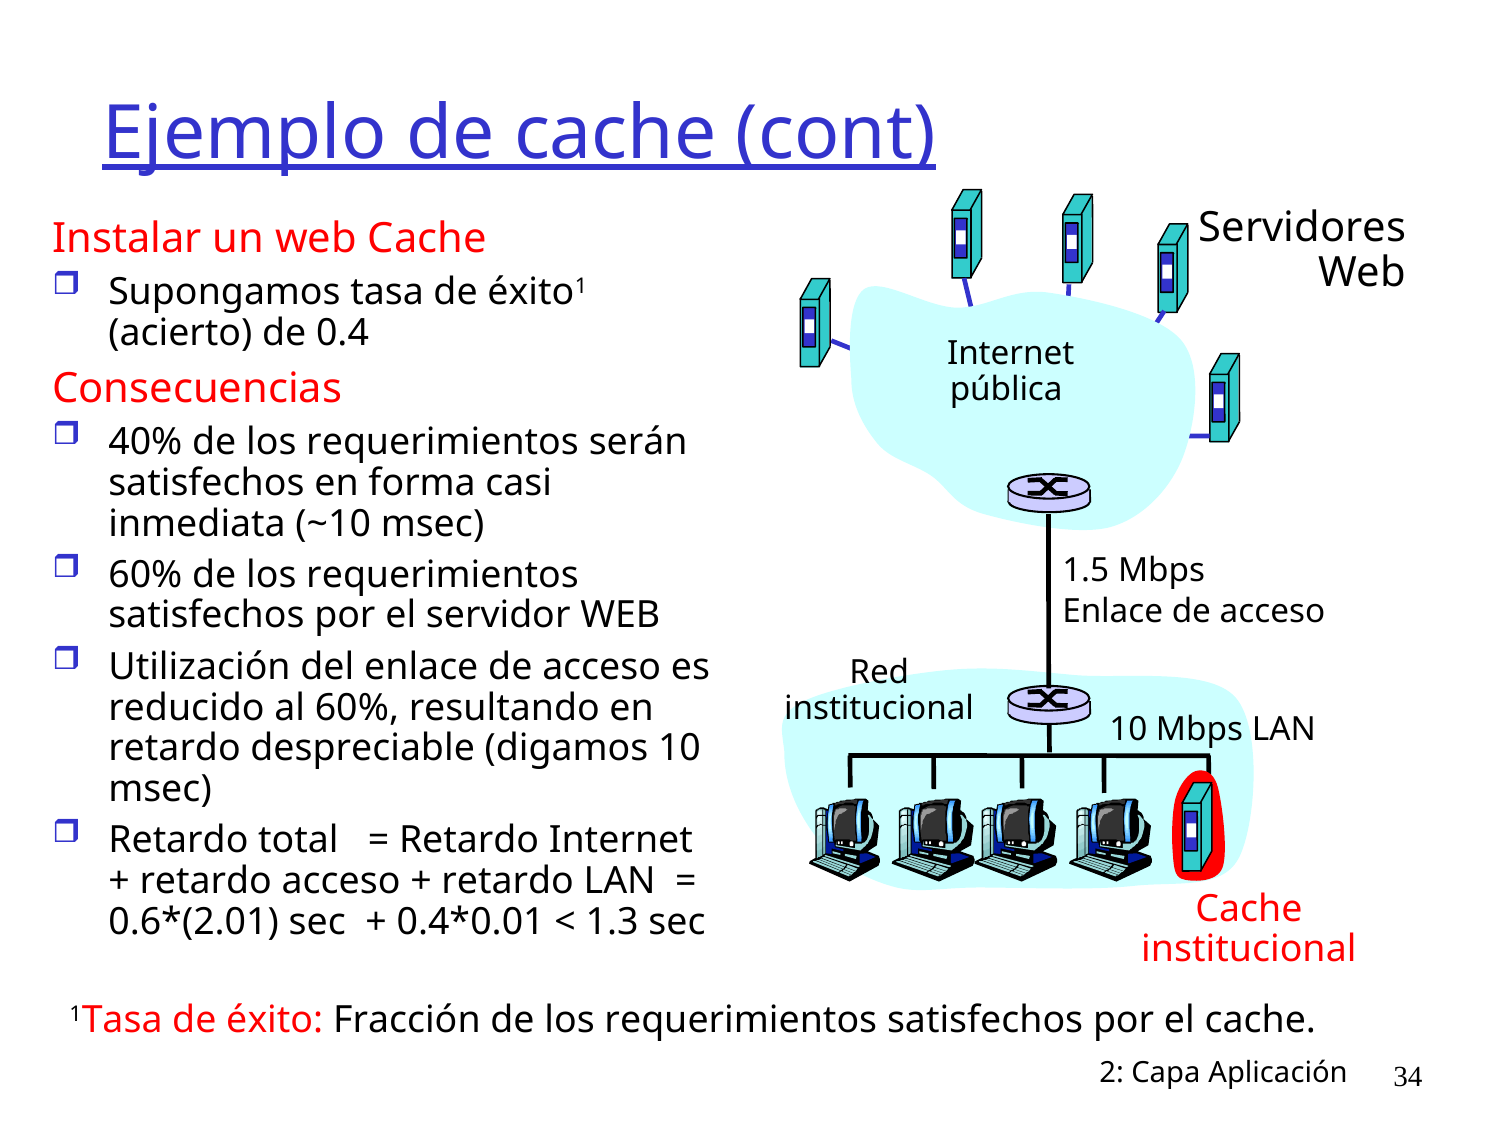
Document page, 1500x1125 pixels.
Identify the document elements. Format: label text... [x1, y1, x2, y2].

text_box 1Tasa de éxito: Fracción de los requerimientos satisfechos por el cache. [54, 987, 1332, 1049]
title Ejemplo de cache (cont) [87, 37, 1363, 225]
text_box 1.5 Mbps Enlace de acceso [1047, 545, 1341, 637]
text_box [1209, 353, 1240, 443]
text_box Servidores Web [1183, 198, 1422, 304]
text_box Red institucional [769, 647, 990, 735]
text_box [1062, 194, 1093, 283]
text_box Internet pública [923, 327, 1090, 416]
text_box [800, 278, 830, 368]
text_box [1158, 223, 1183, 313]
text_box [782, 668, 1254, 891]
text_box Cache institucional [1126, 881, 1372, 978]
list Instalar un web Cache Supongamos tasa de éxito1 (acierto) de 0.4 Consecuencias 40% de los requerimientos serán satisfechos en forma casi inmediata (~10 msec) 60% de los requerimientos satisfechos por el servidor WEB Utilización del enlace de acceso es reducido al 60%, resultando en retardo despreciable (digamos 10 msec) Retardo total = Retardo Internet + retardo acceso + retardo LAN = 0.6*(2.01) sec + 0.4*0.01 < 1.3 sec [37, 208, 738, 971]
text_box [849, 286, 1196, 531]
text_box 10 Mbps LAN [1094, 704, 1332, 756]
text_box [951, 189, 982, 279]
